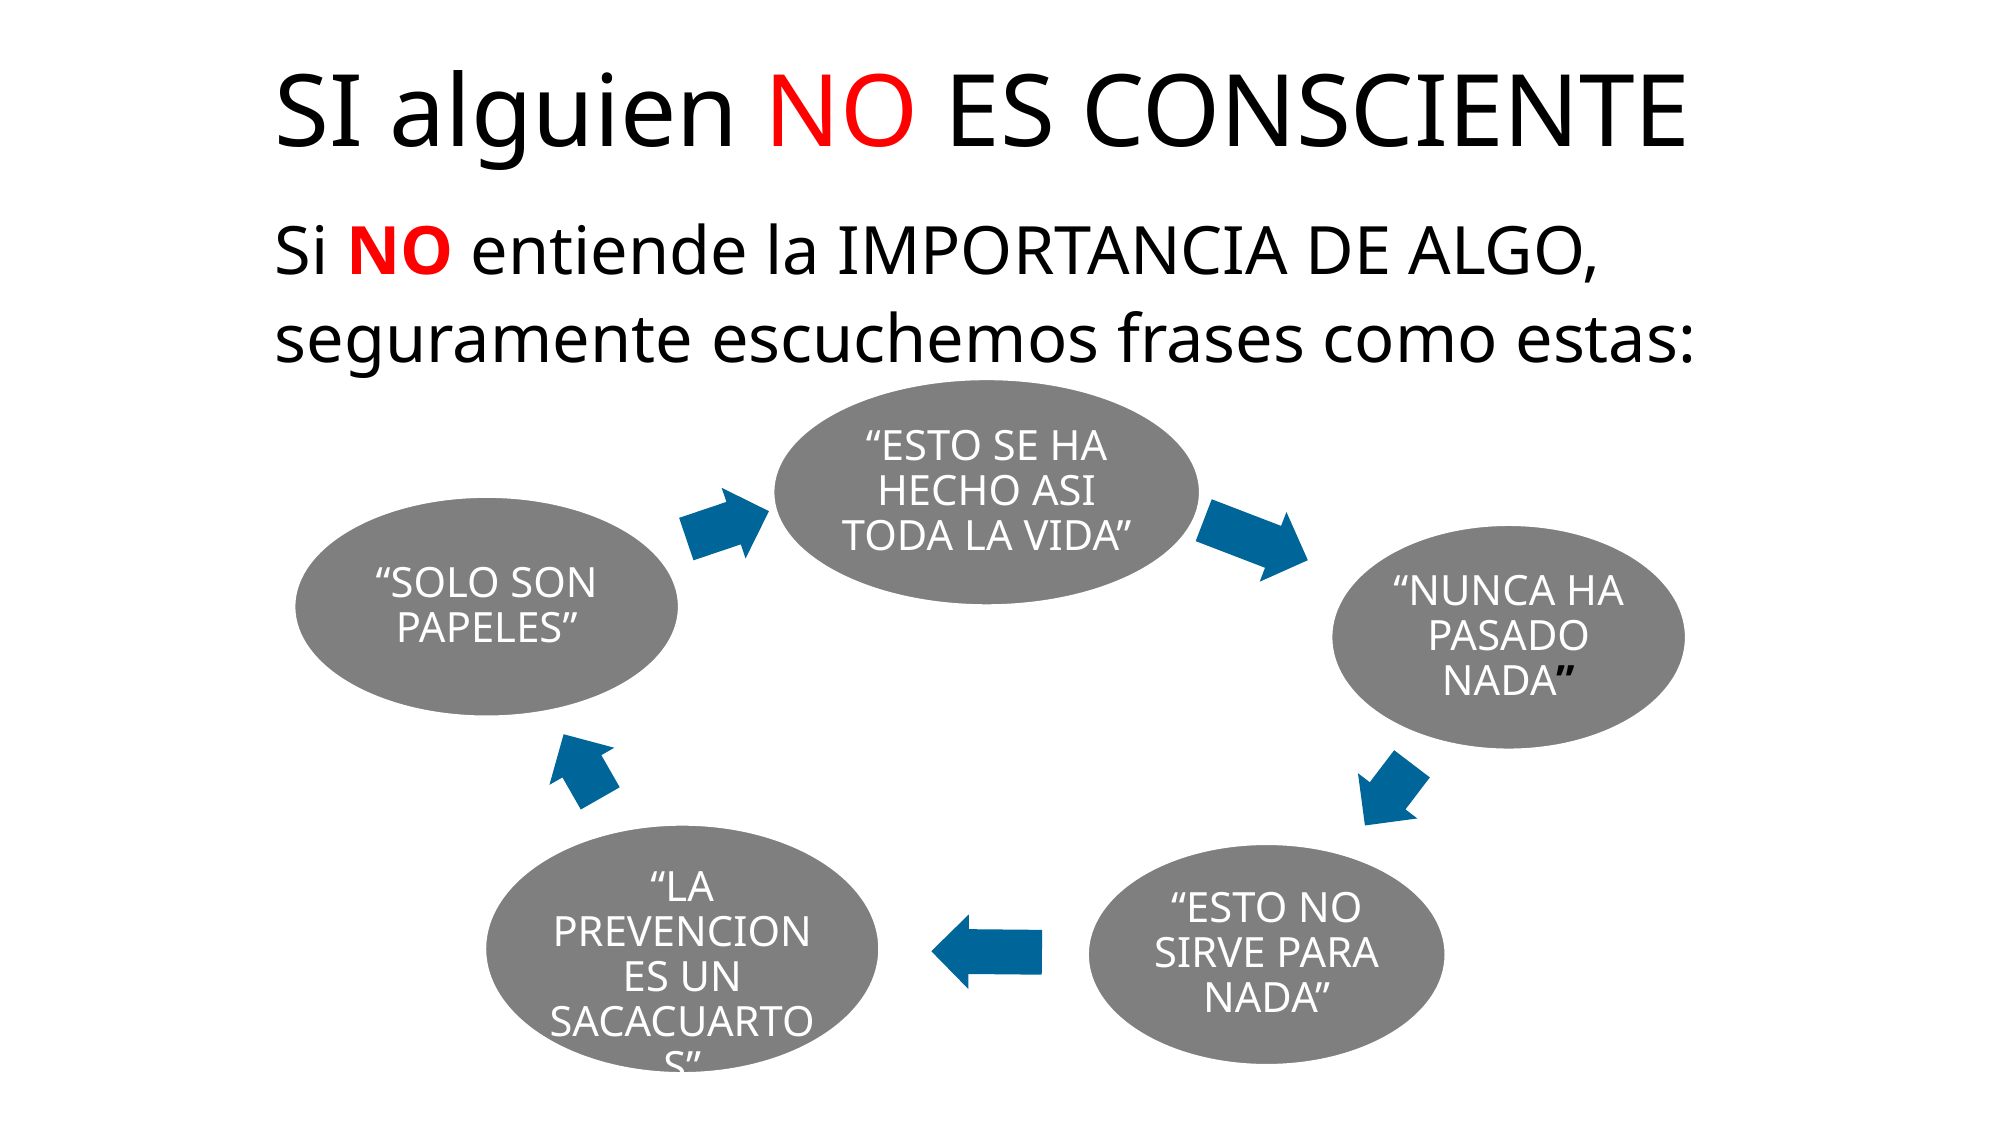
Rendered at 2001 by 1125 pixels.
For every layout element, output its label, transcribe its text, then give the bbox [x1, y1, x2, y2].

text_box Si NO entiende la IMPORTANCIA DE ALGO, seguramente escuchemos frases como estas: [259, 192, 1927, 406]
text_box “ESTO NO SIRVE PARA NADA” [1087, 844, 1446, 1066]
text_box [1357, 750, 1430, 826]
text_box [679, 487, 769, 561]
text_box [931, 914, 1043, 989]
text_box “ESTO SE HA HECHO ASI TODA LA VIDA” [773, 379, 1201, 606]
text_box “NUNCA HA PASADO NADA” [1331, 524, 1686, 750]
text_box “SOLO SON PAPELES” [294, 496, 679, 717]
text_box “LA PREVENCION ES UN SACACUARTOS” [485, 824, 880, 1074]
text_box [549, 734, 620, 810]
text_box [1195, 499, 1308, 582]
text_box SI alguien NO ES CONSCIENTE [259, 38, 1801, 192]
